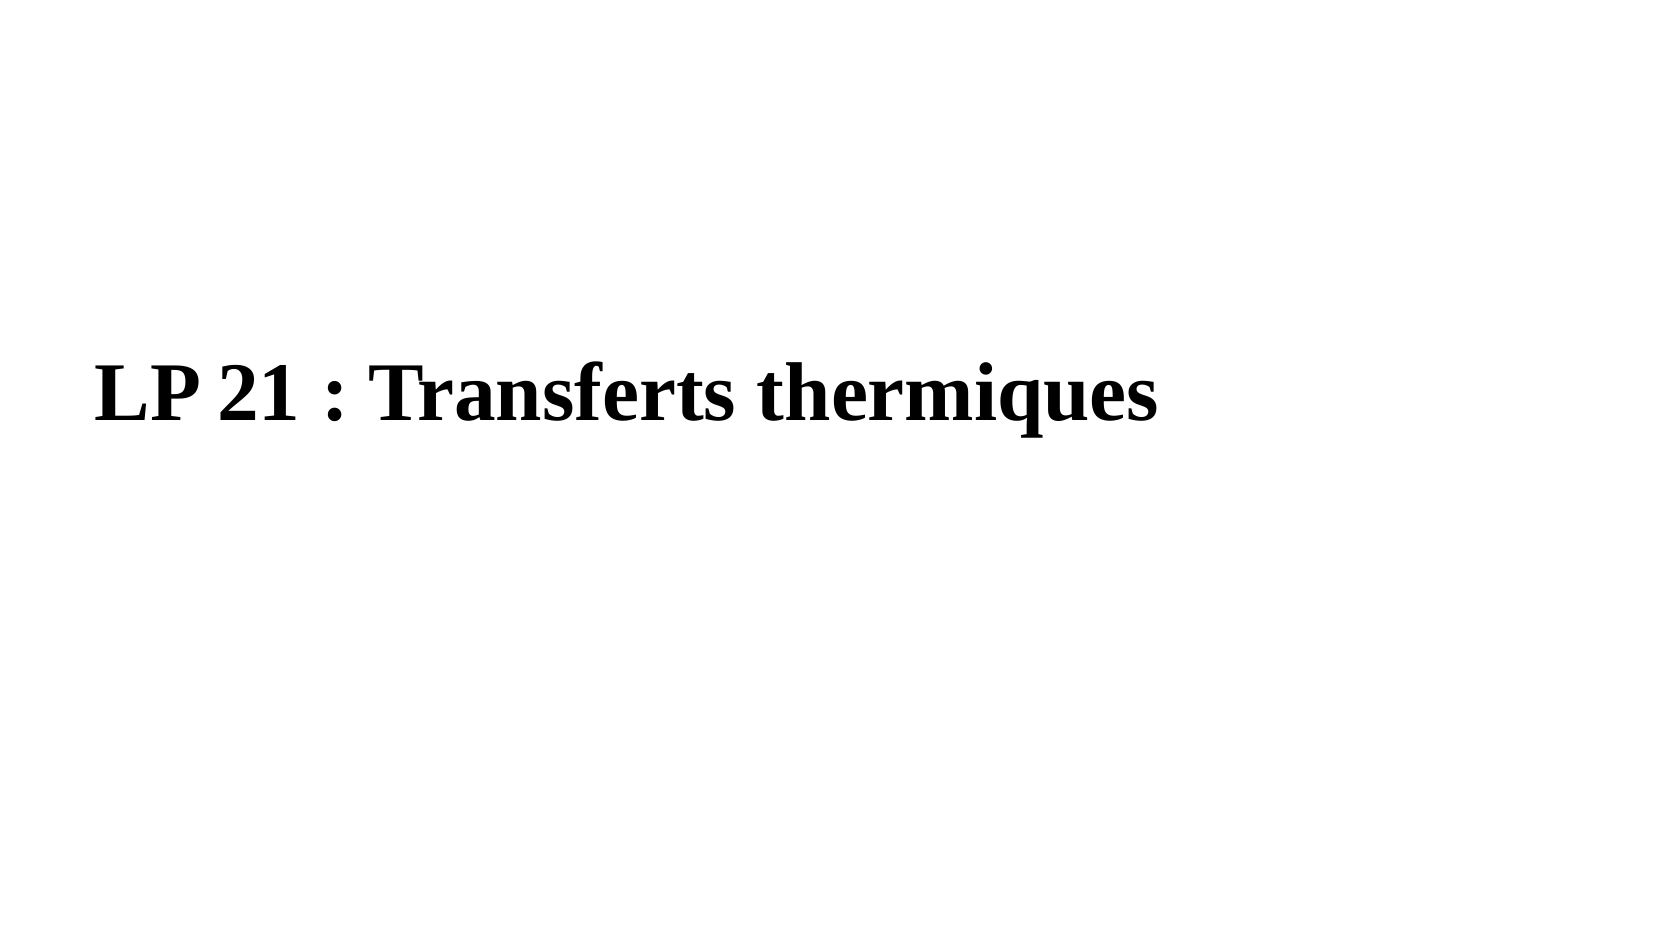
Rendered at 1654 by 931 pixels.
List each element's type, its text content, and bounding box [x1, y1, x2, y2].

title LP 21 : Transferts thermiques [94, 182, 1583, 603]
